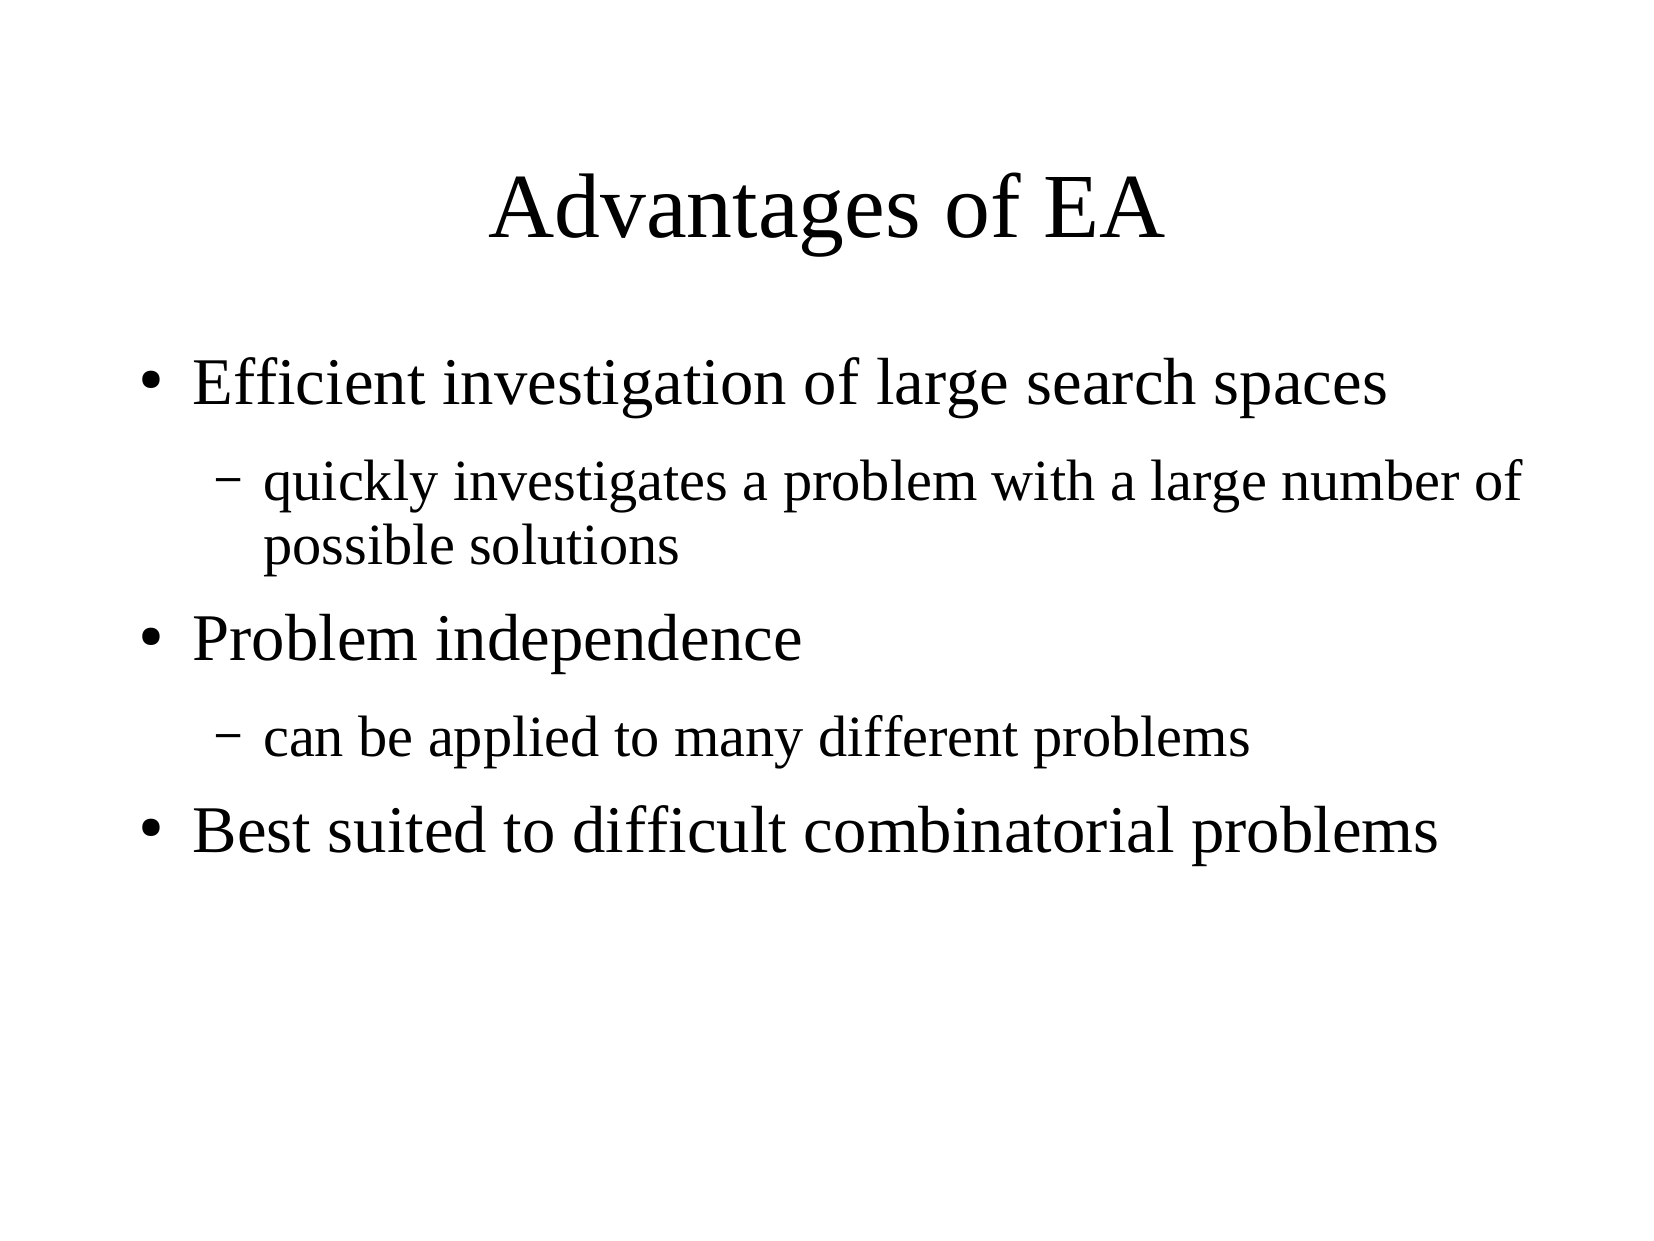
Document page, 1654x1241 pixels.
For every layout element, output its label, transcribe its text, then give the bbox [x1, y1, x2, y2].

title Advantages of EA [121, 102, 1534, 311]
list Efficient investigation of large search spaces quickly investigates a problem with a large number of possible solutions Problem independence can be applied to many different problems Best suited to difficult combinatorial problems [121, 344, 1534, 1127]
